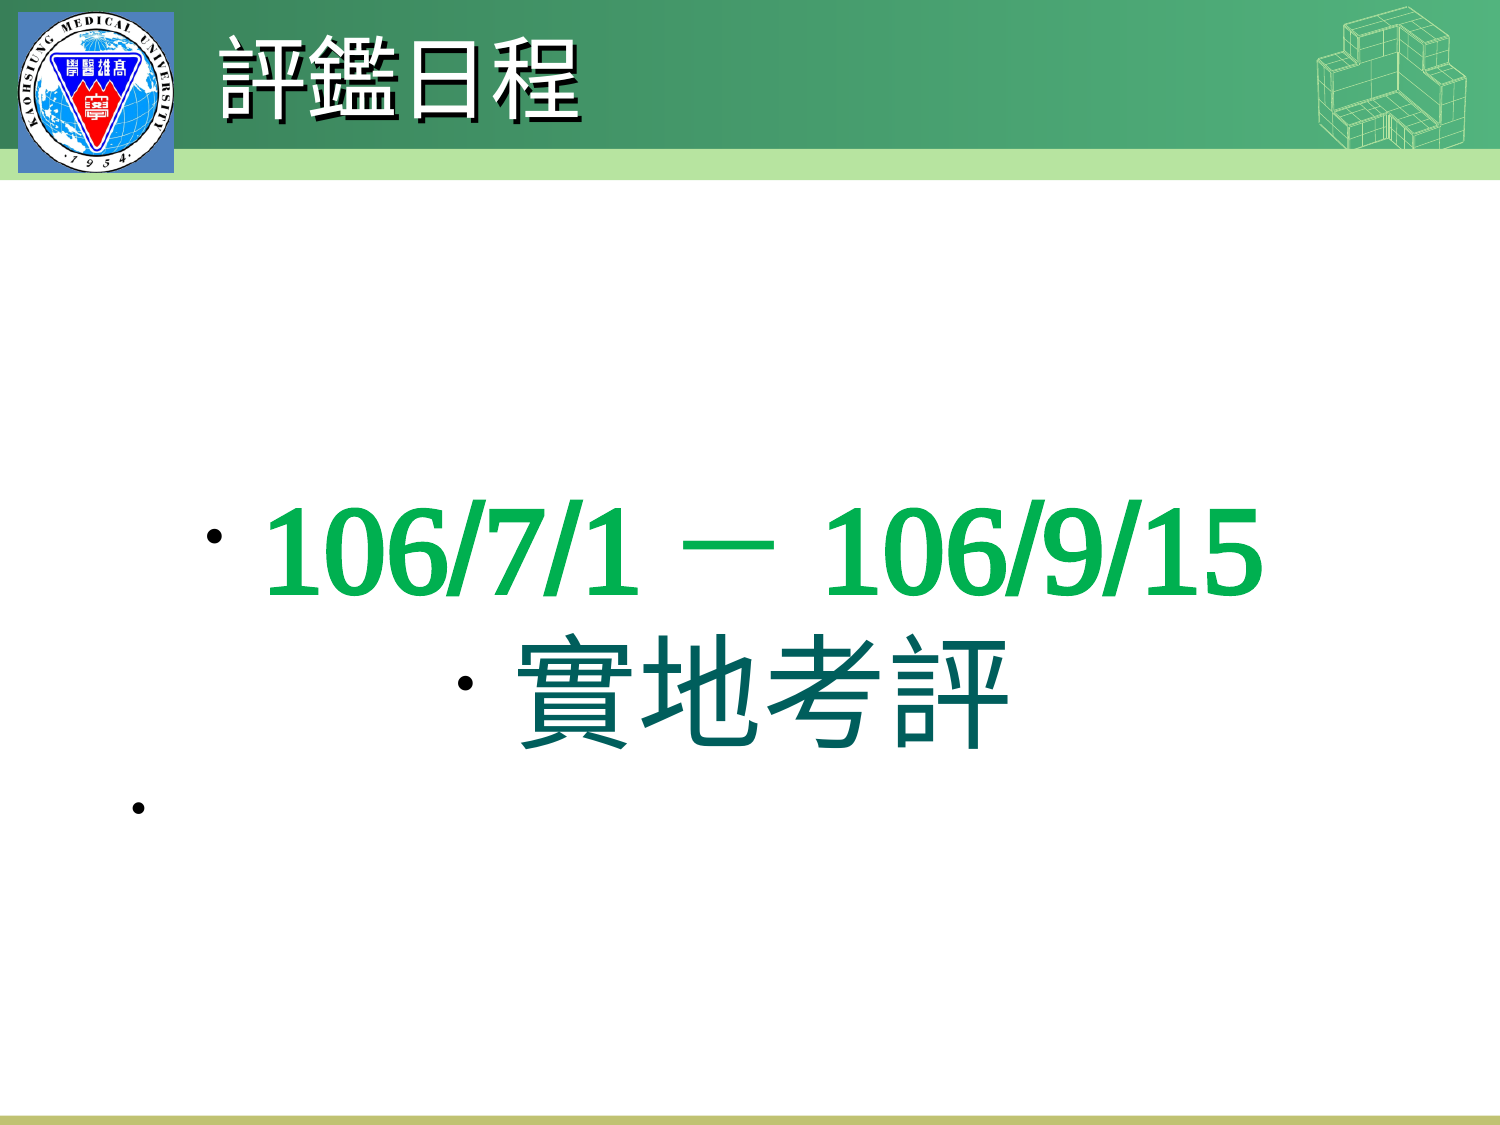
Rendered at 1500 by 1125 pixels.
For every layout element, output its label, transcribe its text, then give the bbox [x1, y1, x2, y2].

title 評鑑日程 [200, 24, 1313, 138]
list 106/7/1－106/9/15 實地考評 [116, 491, 1374, 965]
picture [17, 11, 174, 173]
